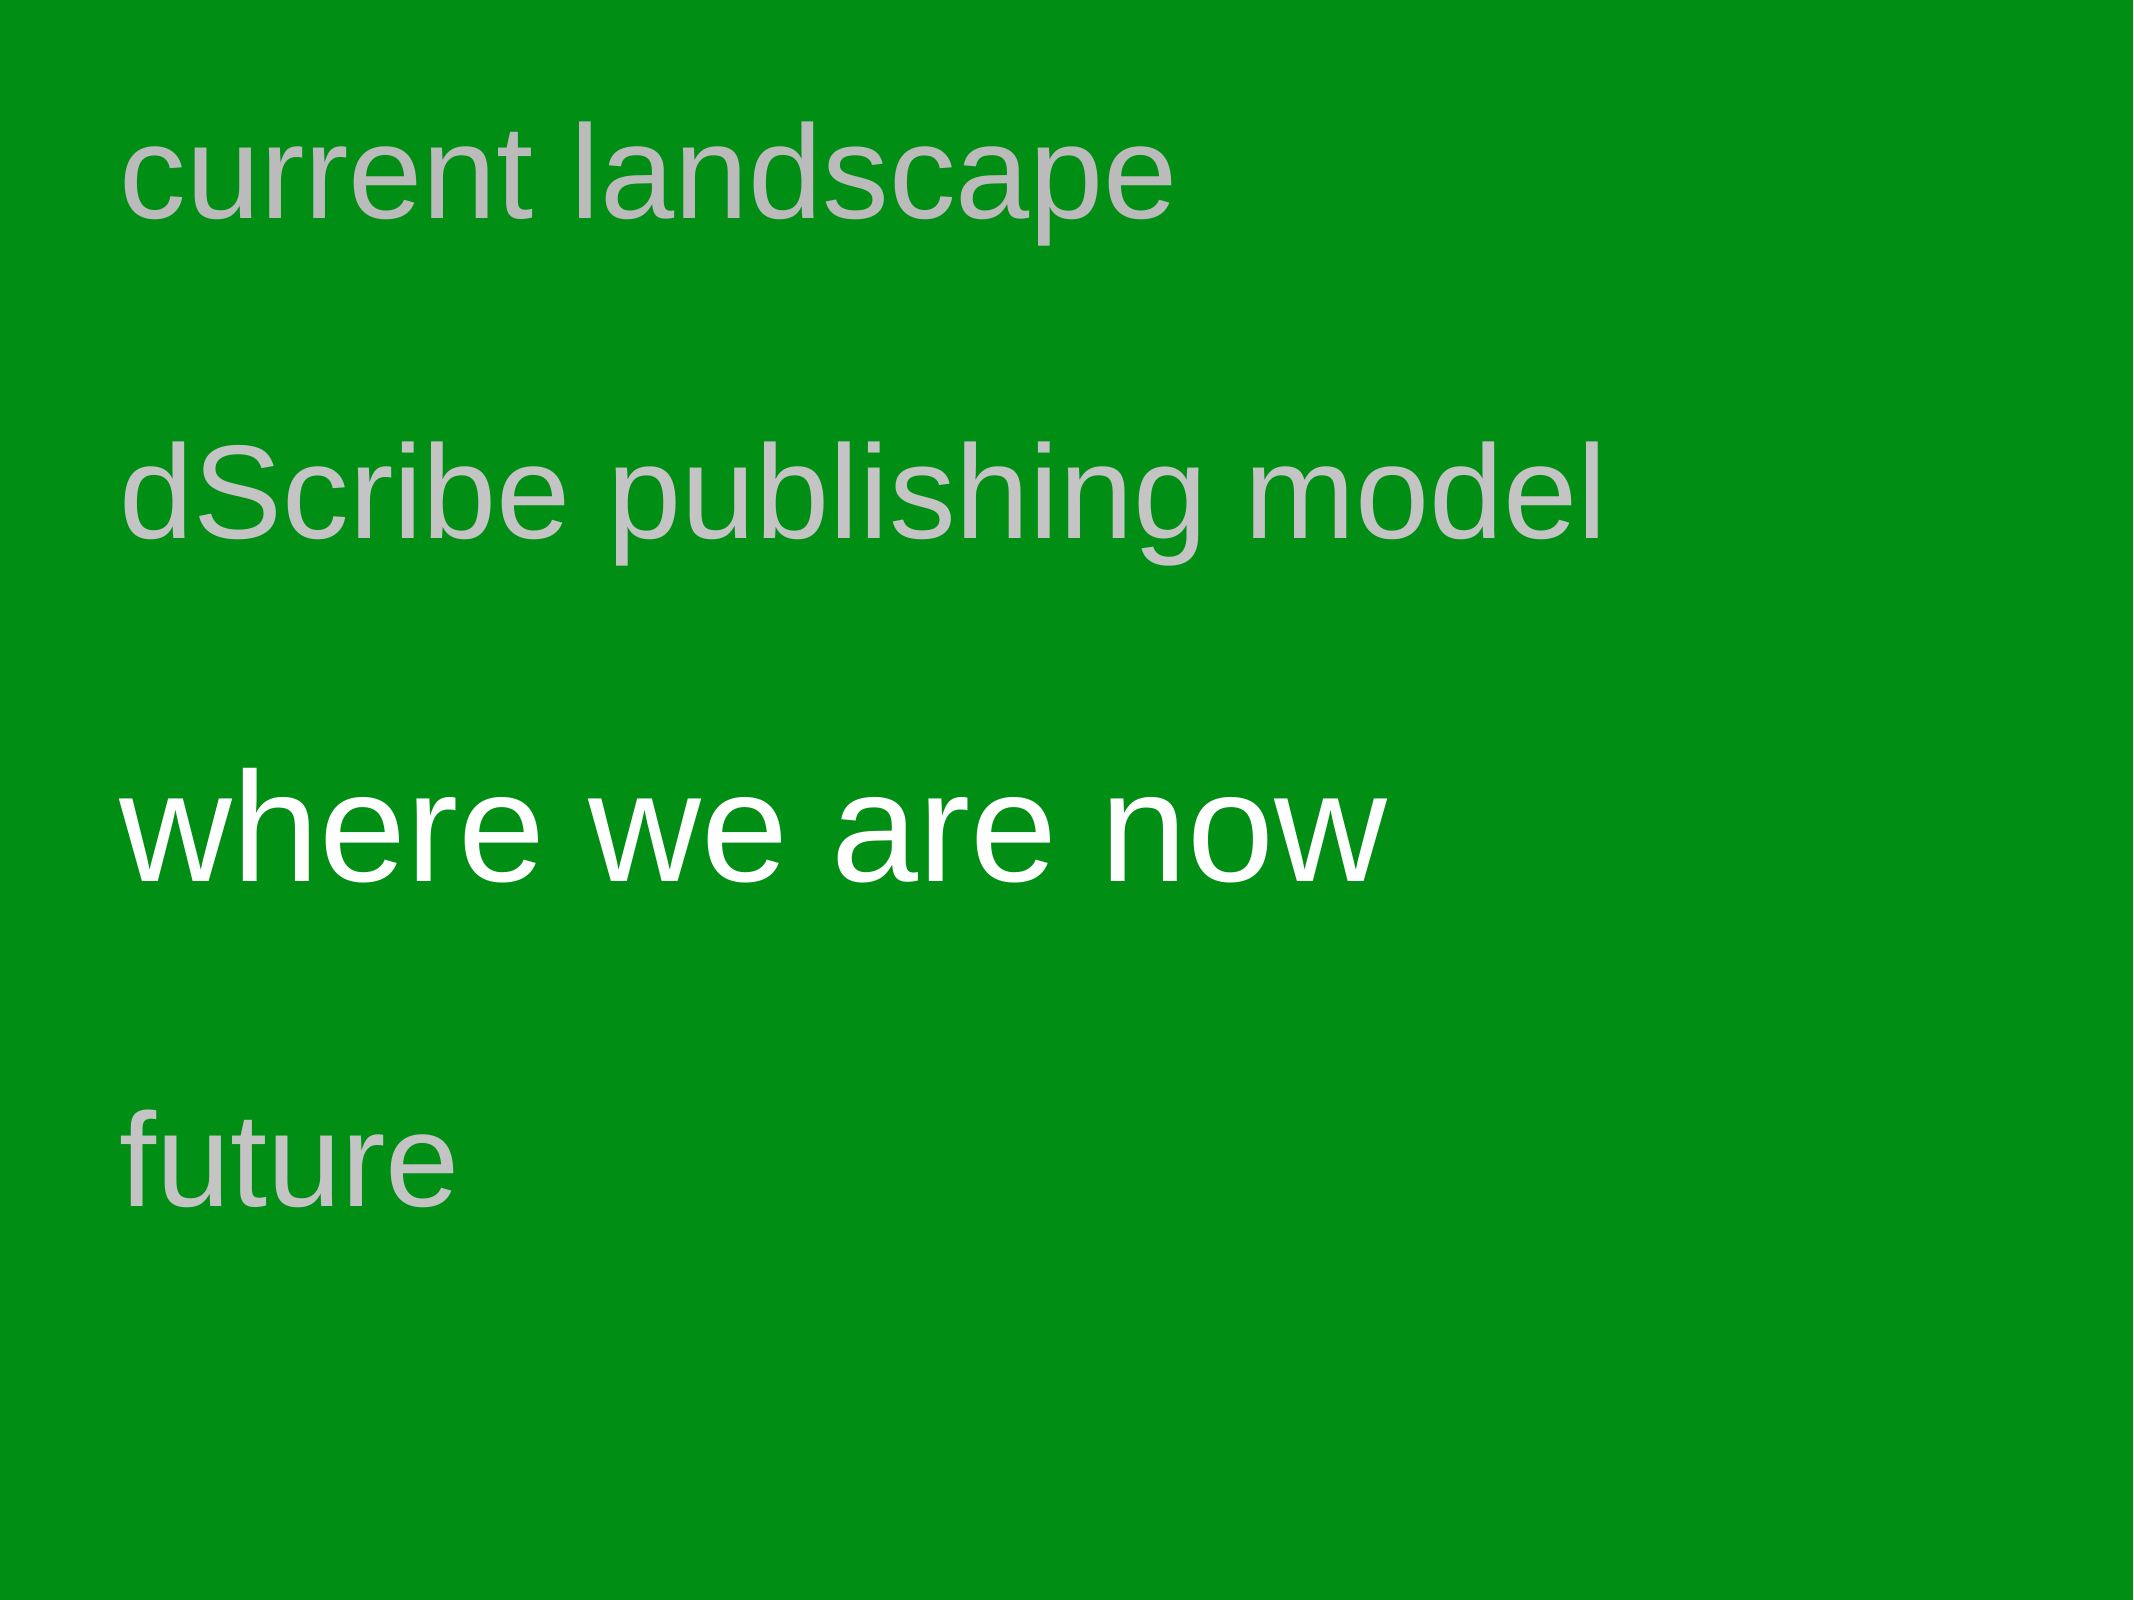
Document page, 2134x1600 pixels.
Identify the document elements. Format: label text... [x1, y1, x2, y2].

text_box current landscape dScribe publishing model where we are now future [111, 85, 1616, 1233]
